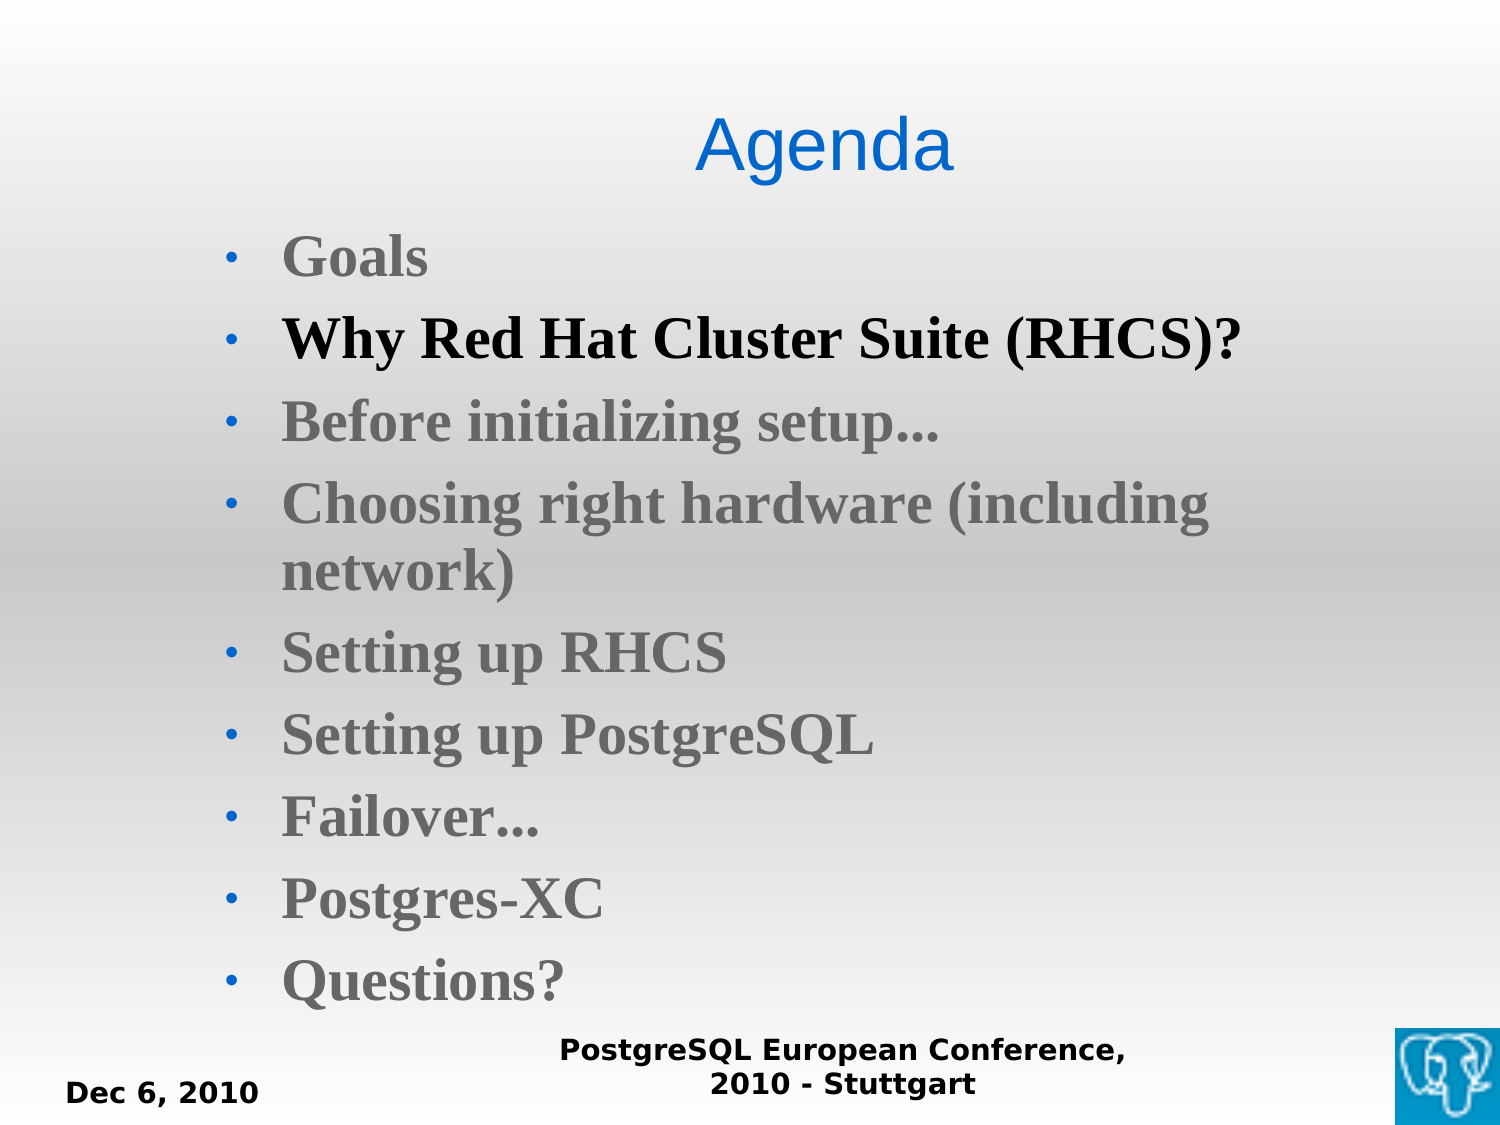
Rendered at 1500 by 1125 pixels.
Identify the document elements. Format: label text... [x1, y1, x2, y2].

list Goals Why Red Hat Cluster Suite (RHCS)? Before initializing setup... Choosing right hardware (including network) Setting up RHCS Setting up PostgreSQL Failover... Postgres-XC Questions? [224, 222, 1425, 1014]
picture [1400, 1033, 1492, 1118]
title Agenda [224, 49, 1425, 222]
